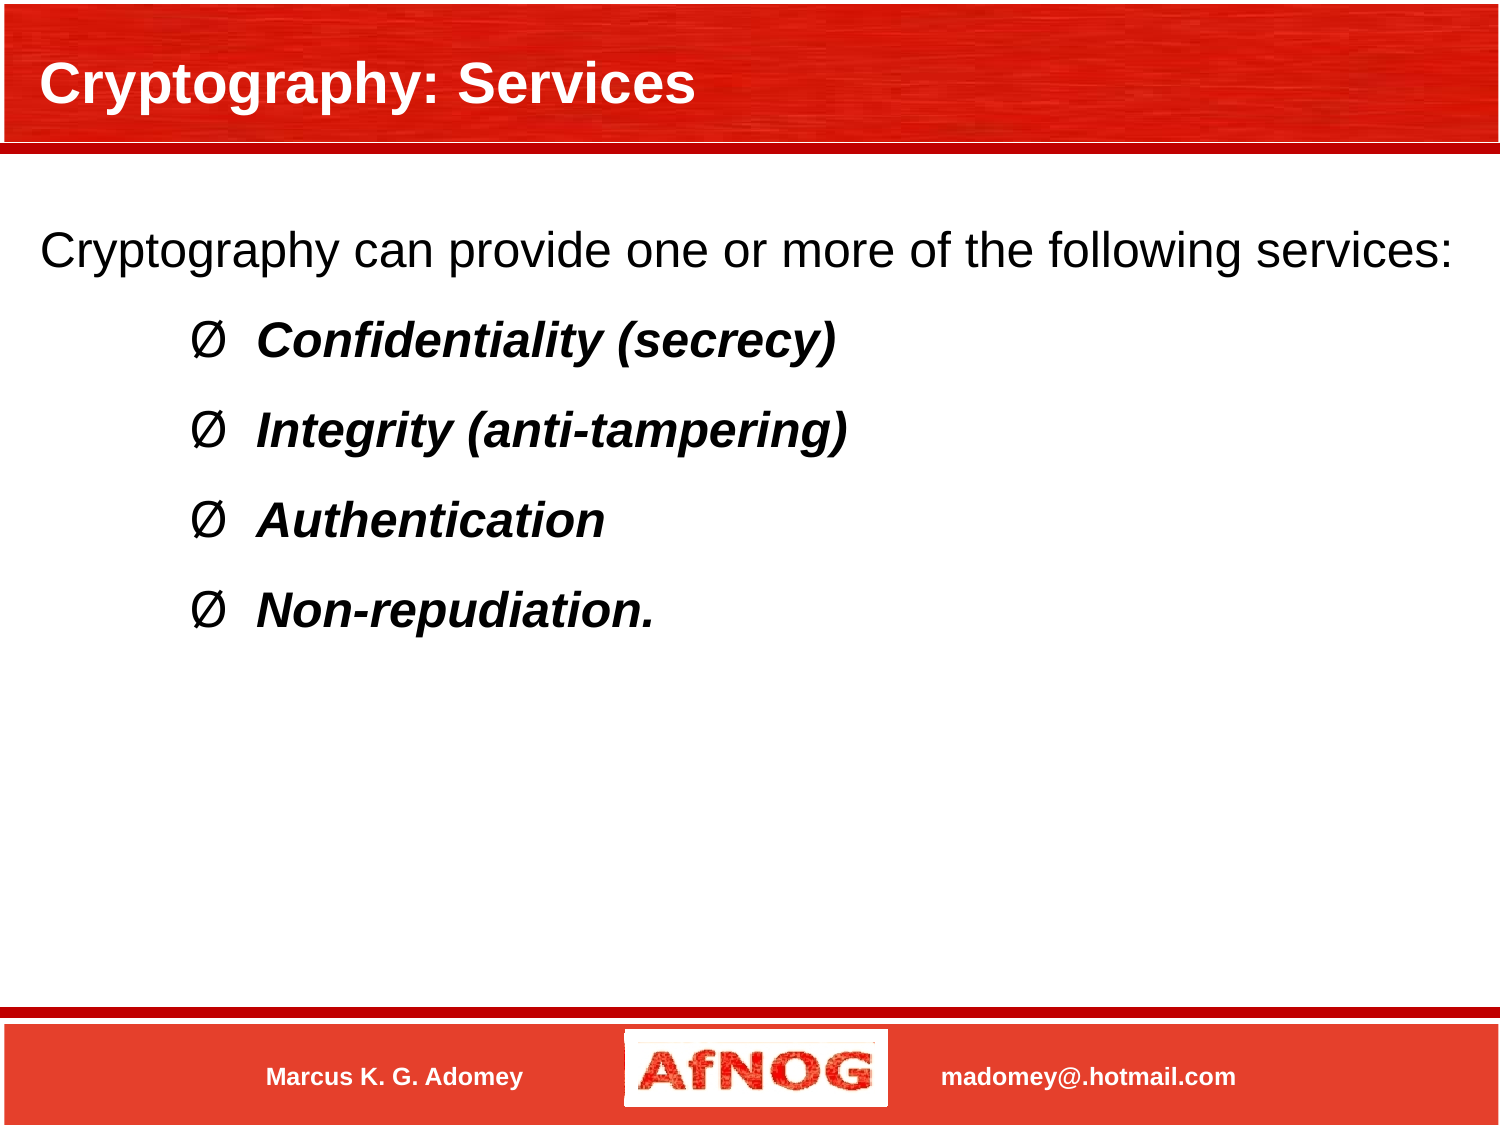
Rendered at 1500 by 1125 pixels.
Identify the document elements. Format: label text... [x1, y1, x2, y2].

text_box Cryptography can provide one or more of the following services: Confidentiality (secrecy) Integrity (anti-tampering) Authentication Non-repudiation. [24, 180, 1488, 651]
text_box Cryptography: Services [24, 37, 976, 124]
